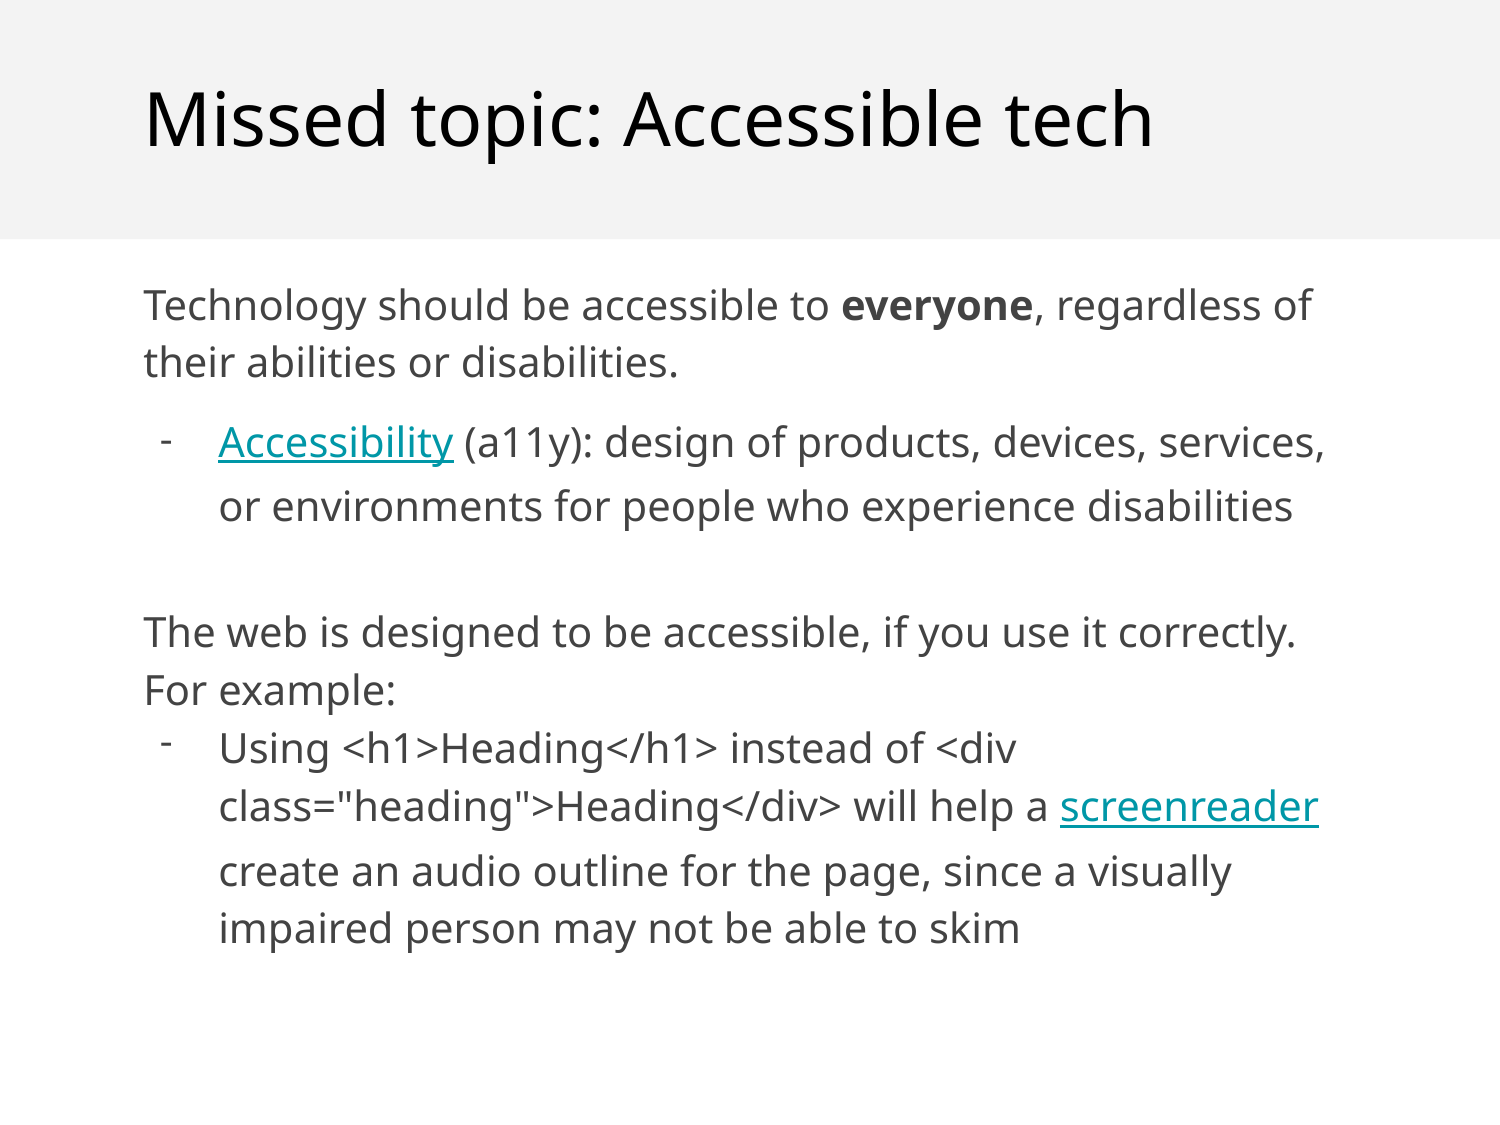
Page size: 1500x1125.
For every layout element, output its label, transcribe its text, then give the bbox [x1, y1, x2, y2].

title Missed topic: Accessible tech [128, 56, 1372, 183]
list Technology should be accessible to everyone, regardless of their abilities or disabilities. Accessibility (a11y): design of products, devices, services, or environments for people who experience disabilities The web is designed to be accessible, if you use it correctly. For example: Using <h1>Heading</h1> instead of <div class="heading">Heading</div> will help a screenreader create an audio outline for the page, since a visually impaired person may not be able to skim [128, 255, 1372, 1083]
